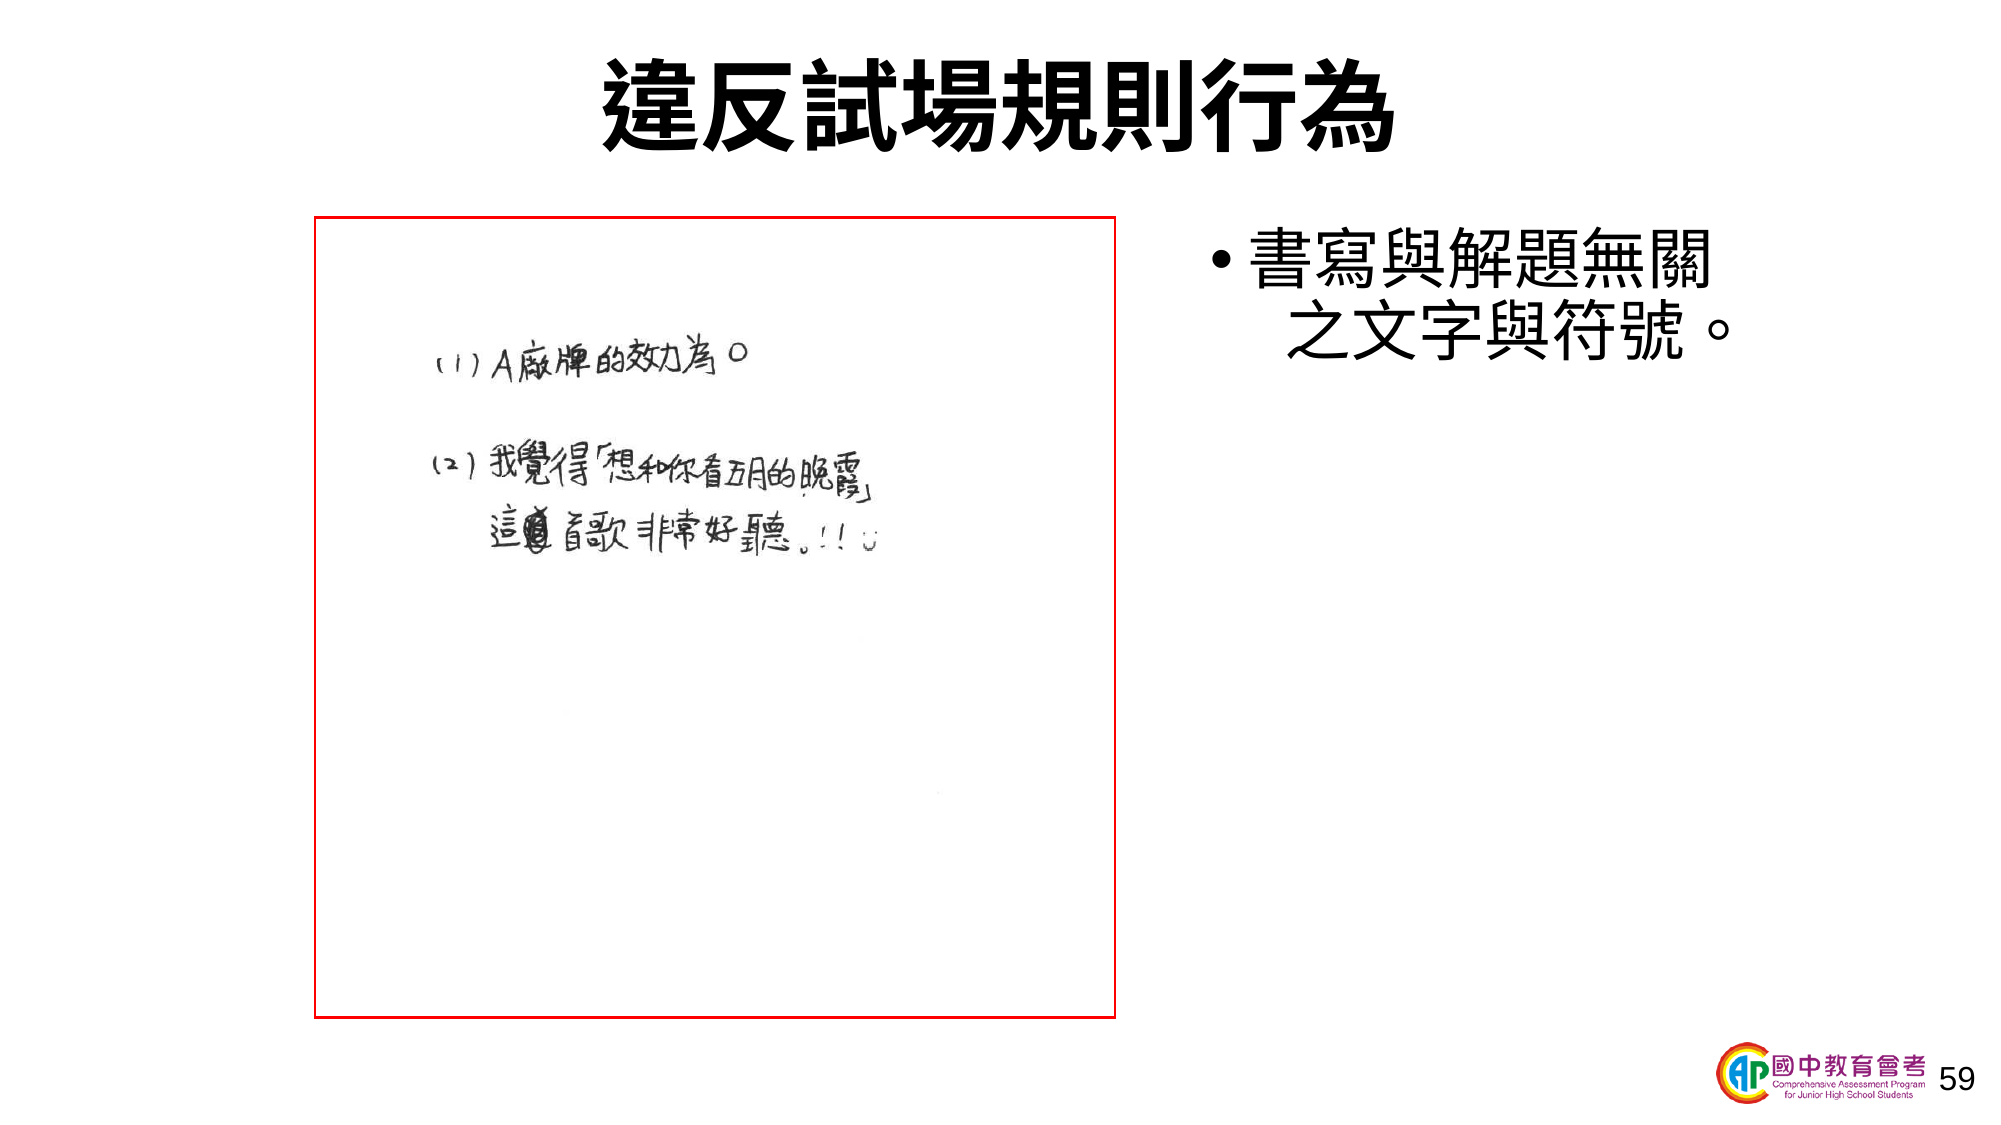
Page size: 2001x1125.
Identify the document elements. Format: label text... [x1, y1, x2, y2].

title 違反試場規則行為 [137, 2, 1863, 220]
list 書寫與解題無關之文字與符號。 [1194, 218, 1782, 962]
text_box 59 [1923, 1047, 2000, 1108]
picture [316, 218, 1114, 1016]
